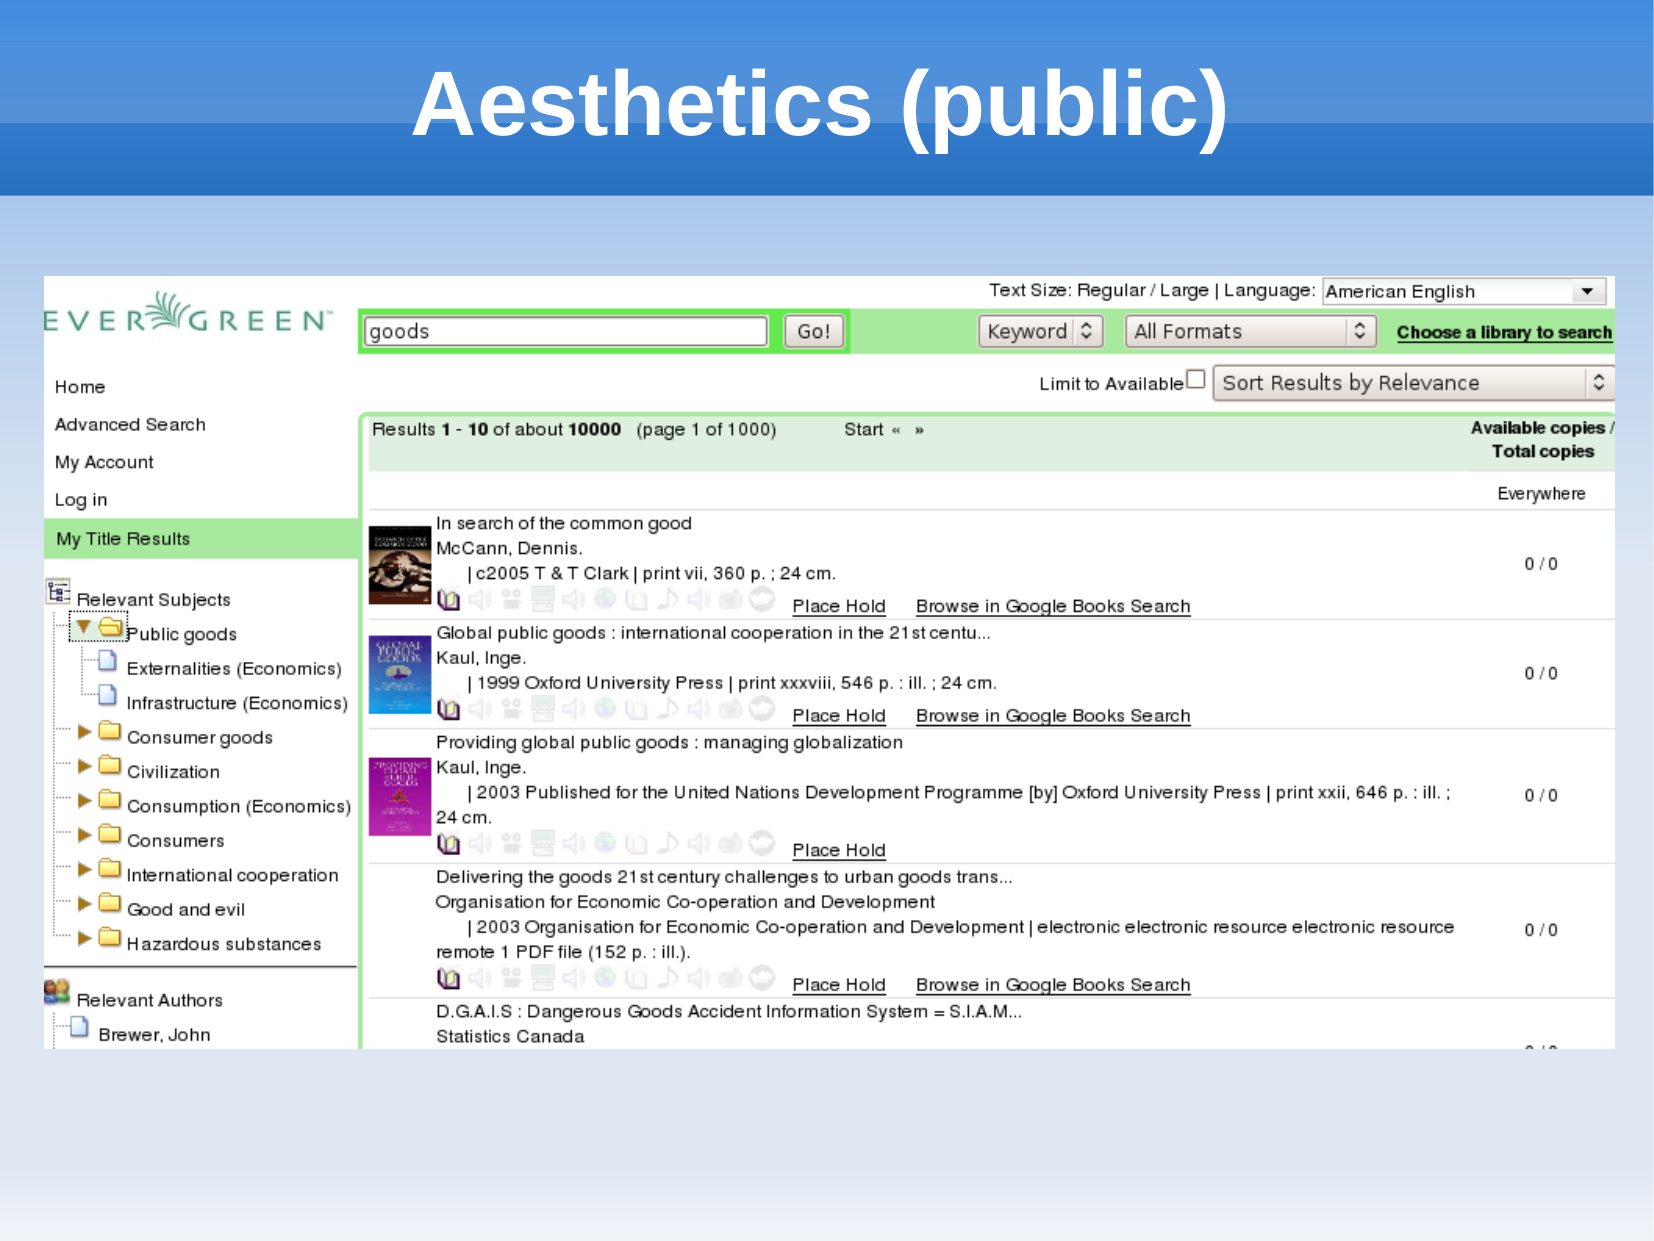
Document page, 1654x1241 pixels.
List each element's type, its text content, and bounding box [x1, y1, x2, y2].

title Aesthetics (public) [76, 0, 1565, 208]
picture [0, 0, 1654, 1241]
